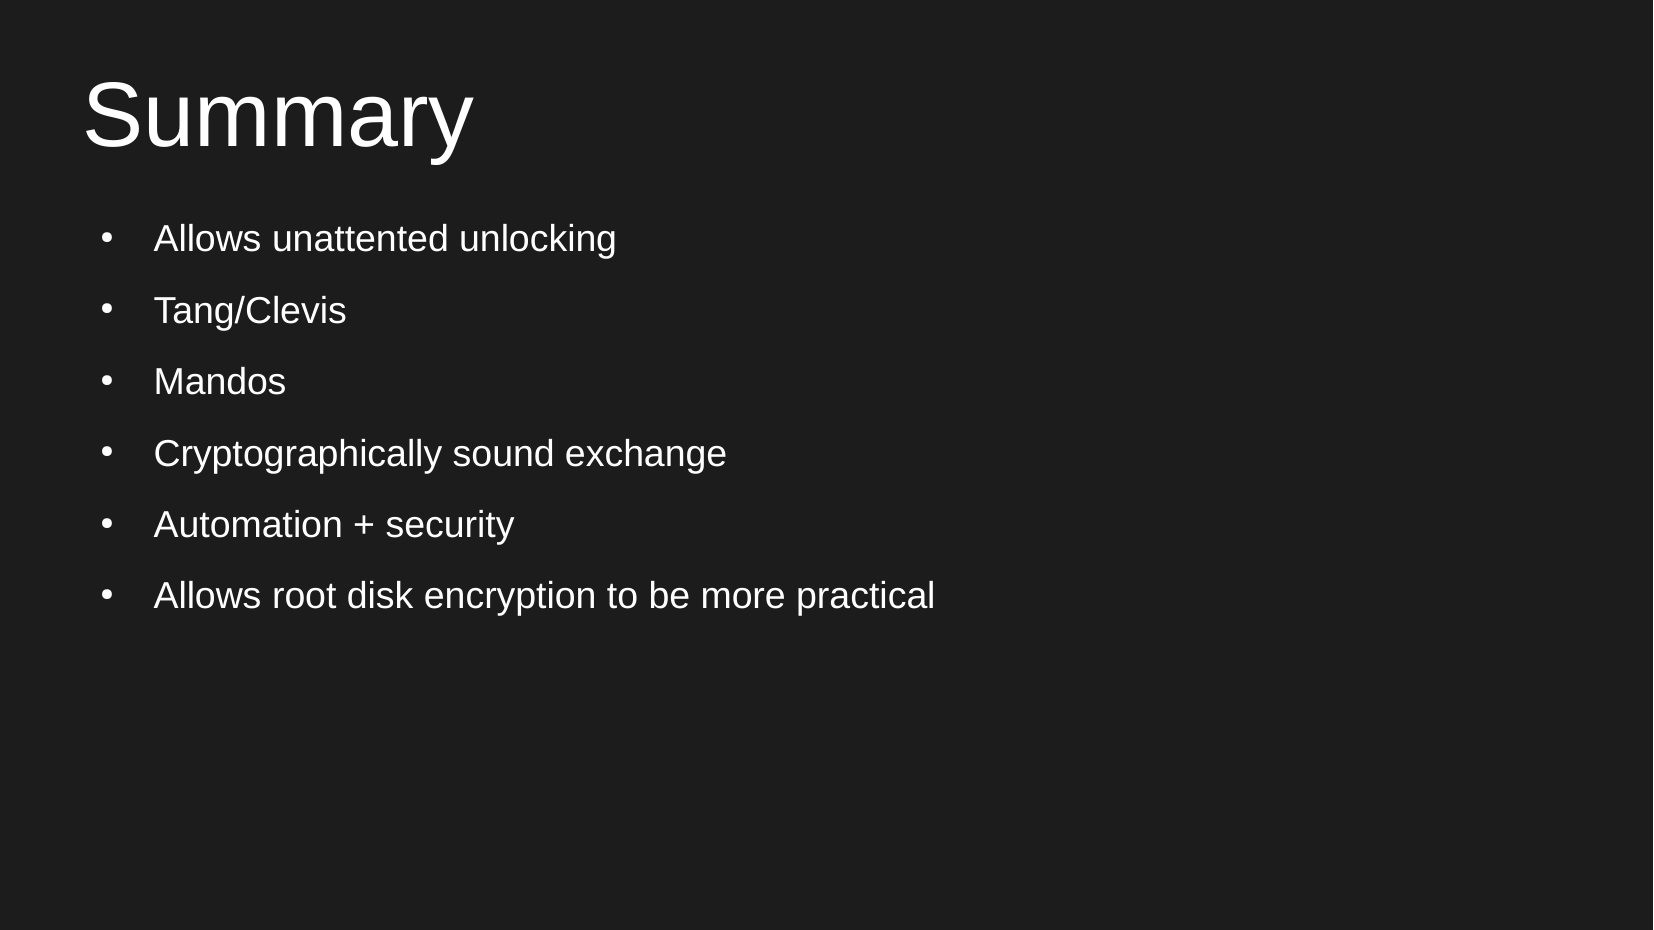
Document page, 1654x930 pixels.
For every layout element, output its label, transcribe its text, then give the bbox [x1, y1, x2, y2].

title Summary [82, 37, 1571, 193]
list Allows unattented unlocking Tang/Clevis Mandos Cryptographically sound exchange Automation + security Allows root disk encryption to be more practical [82, 217, 1313, 863]
